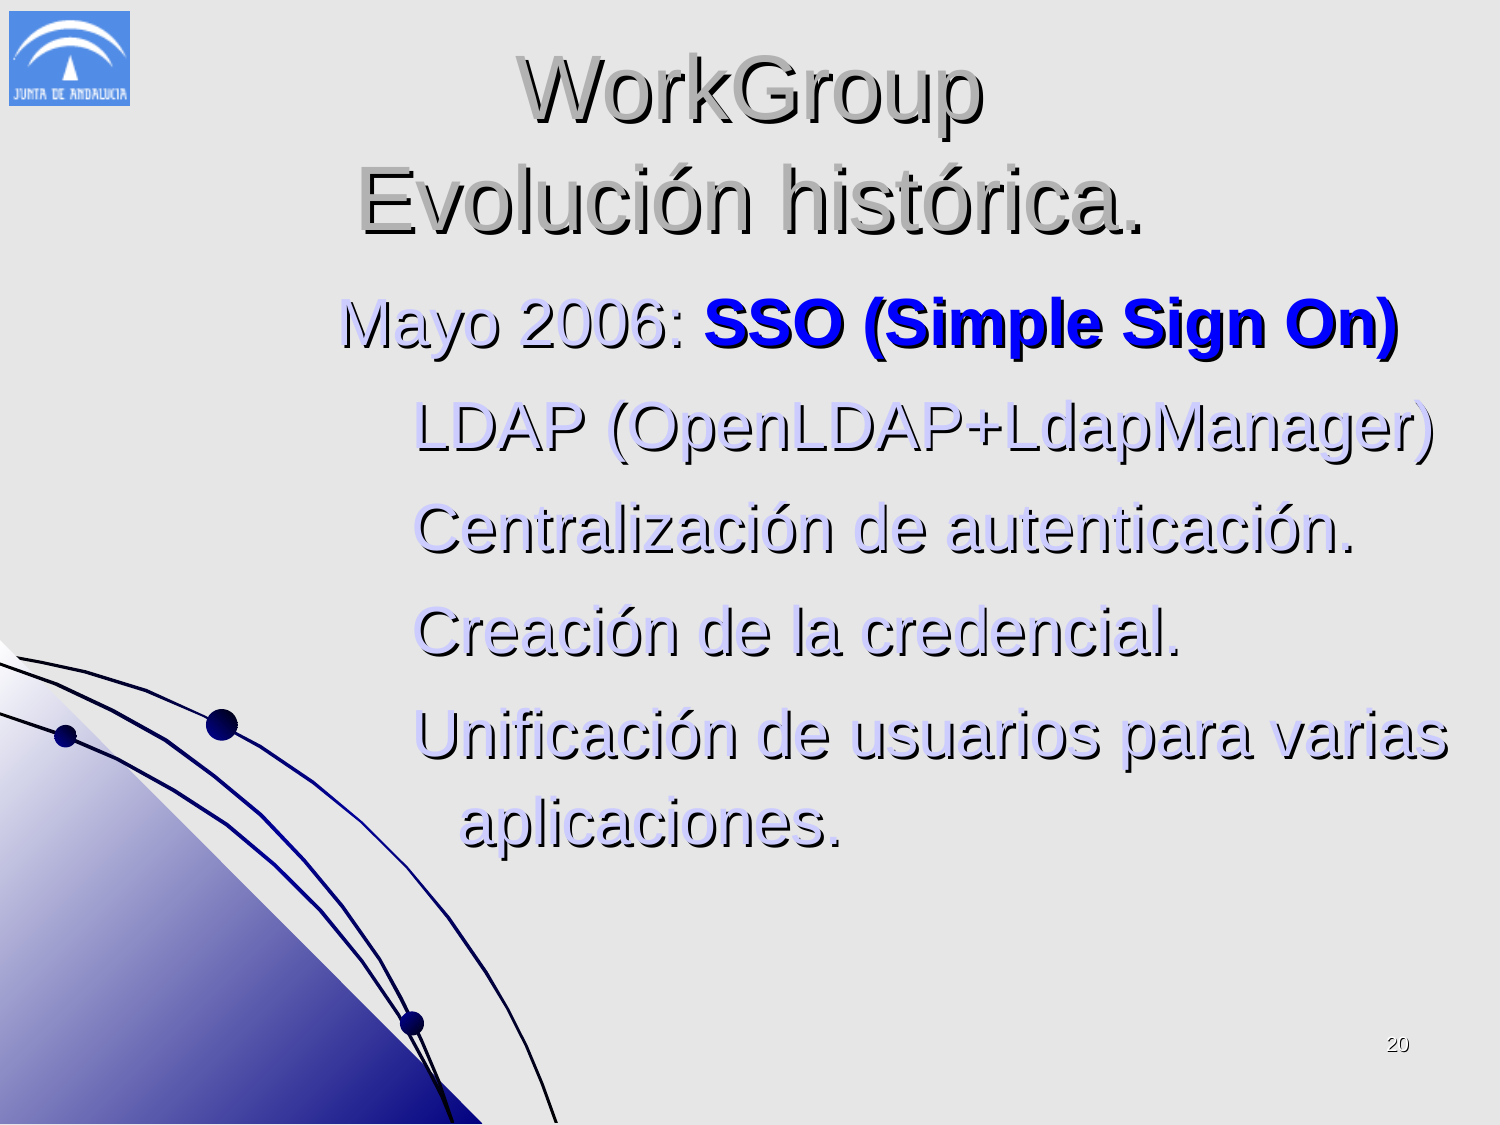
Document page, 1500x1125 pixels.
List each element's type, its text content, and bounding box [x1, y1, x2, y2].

picture [9, 11, 130, 106]
title WorkGroup Evolución histórica. [75, 16, 1425, 262]
list Mayo 2006: SSO (Simple Sign On) LDAP (OpenLDAP+LdapManager) Centralización de autenticación. Creación de la credencial. Unificación de usuarios para varias aplicaciones. [336, 279, 1500, 903]
